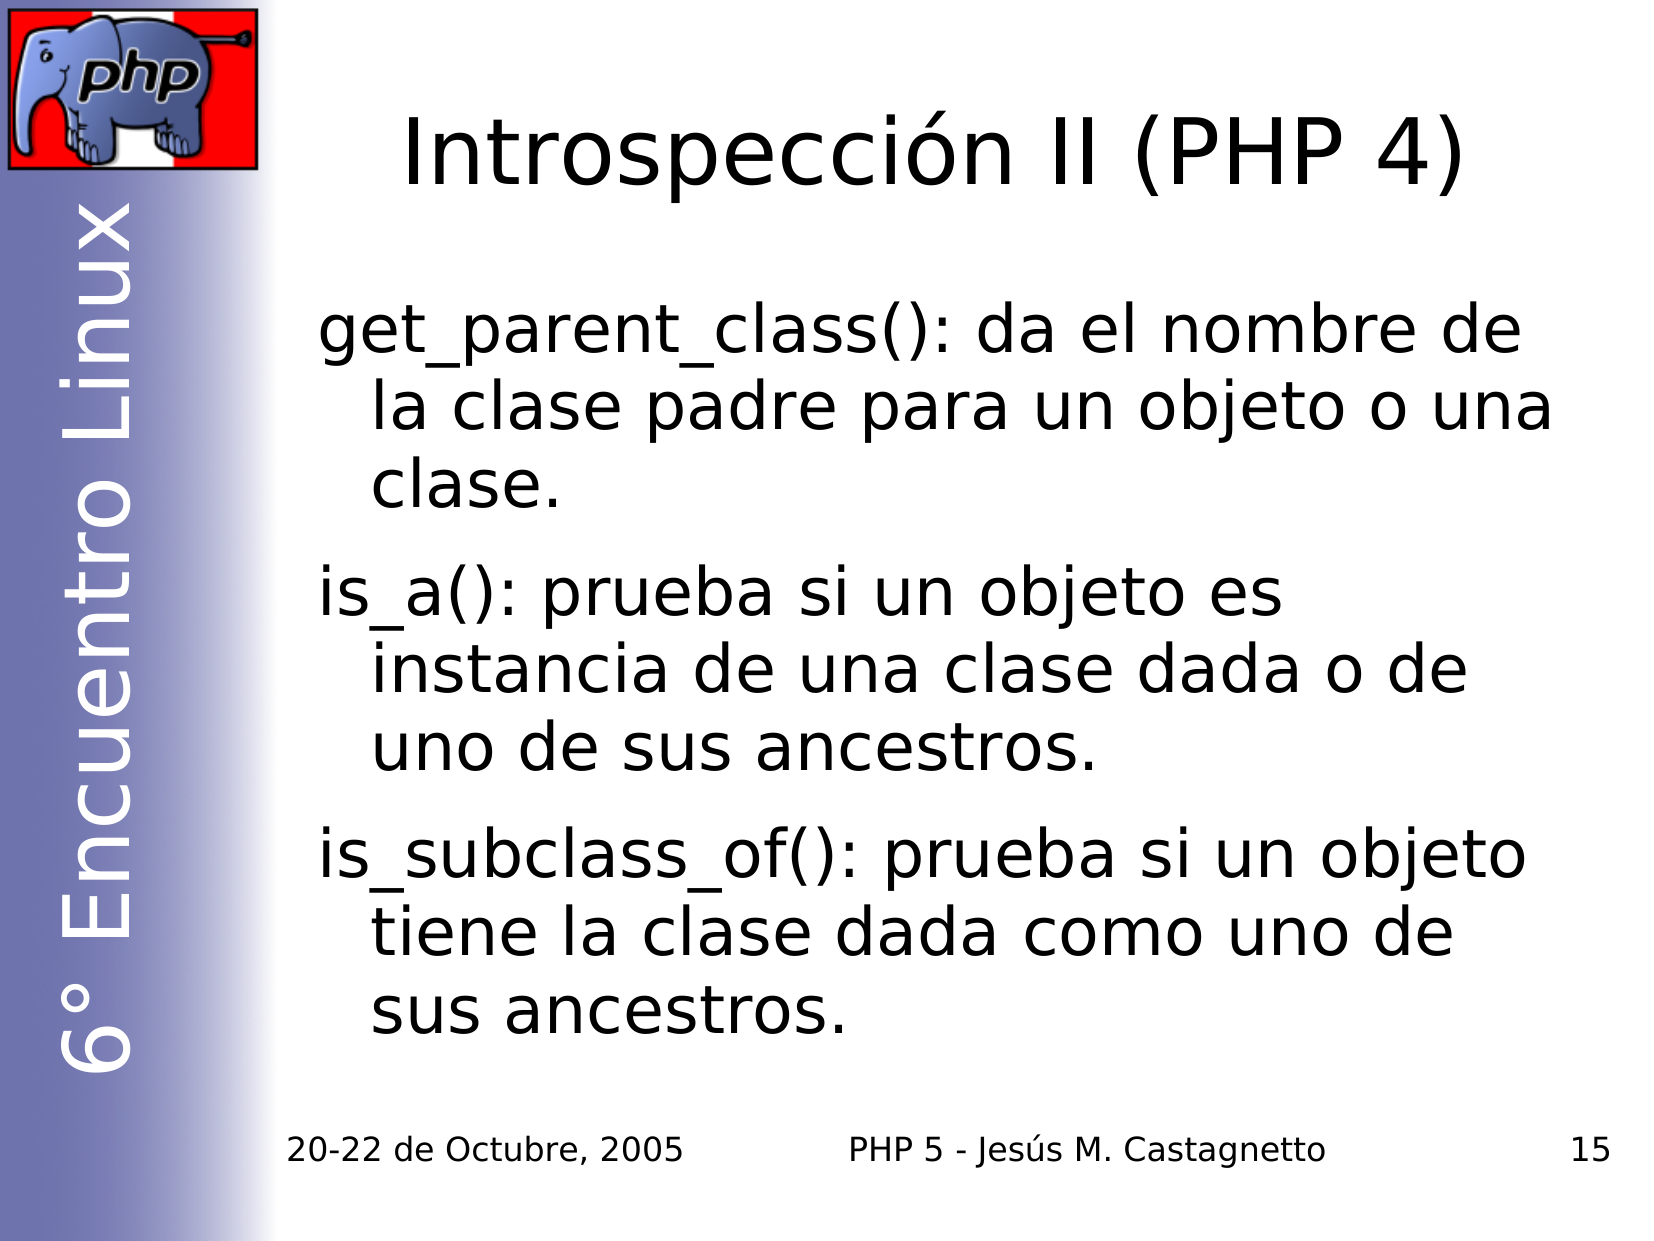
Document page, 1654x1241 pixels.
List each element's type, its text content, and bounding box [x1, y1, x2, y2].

list get_parent_class(): da el nombre de la clase padre para un objeto o una clase. is_a(): prueba si un objeto es instancia de una clase dada o de uno de sus ancestros. is_subclass_of(): prueba si un objeto tiene la clase dada como uno de sus ancestros. [300, 290, 1571, 1094]
picture [0, 0, 1654, 1241]
title Introspección II (PHP 4) [300, 49, 1571, 257]
